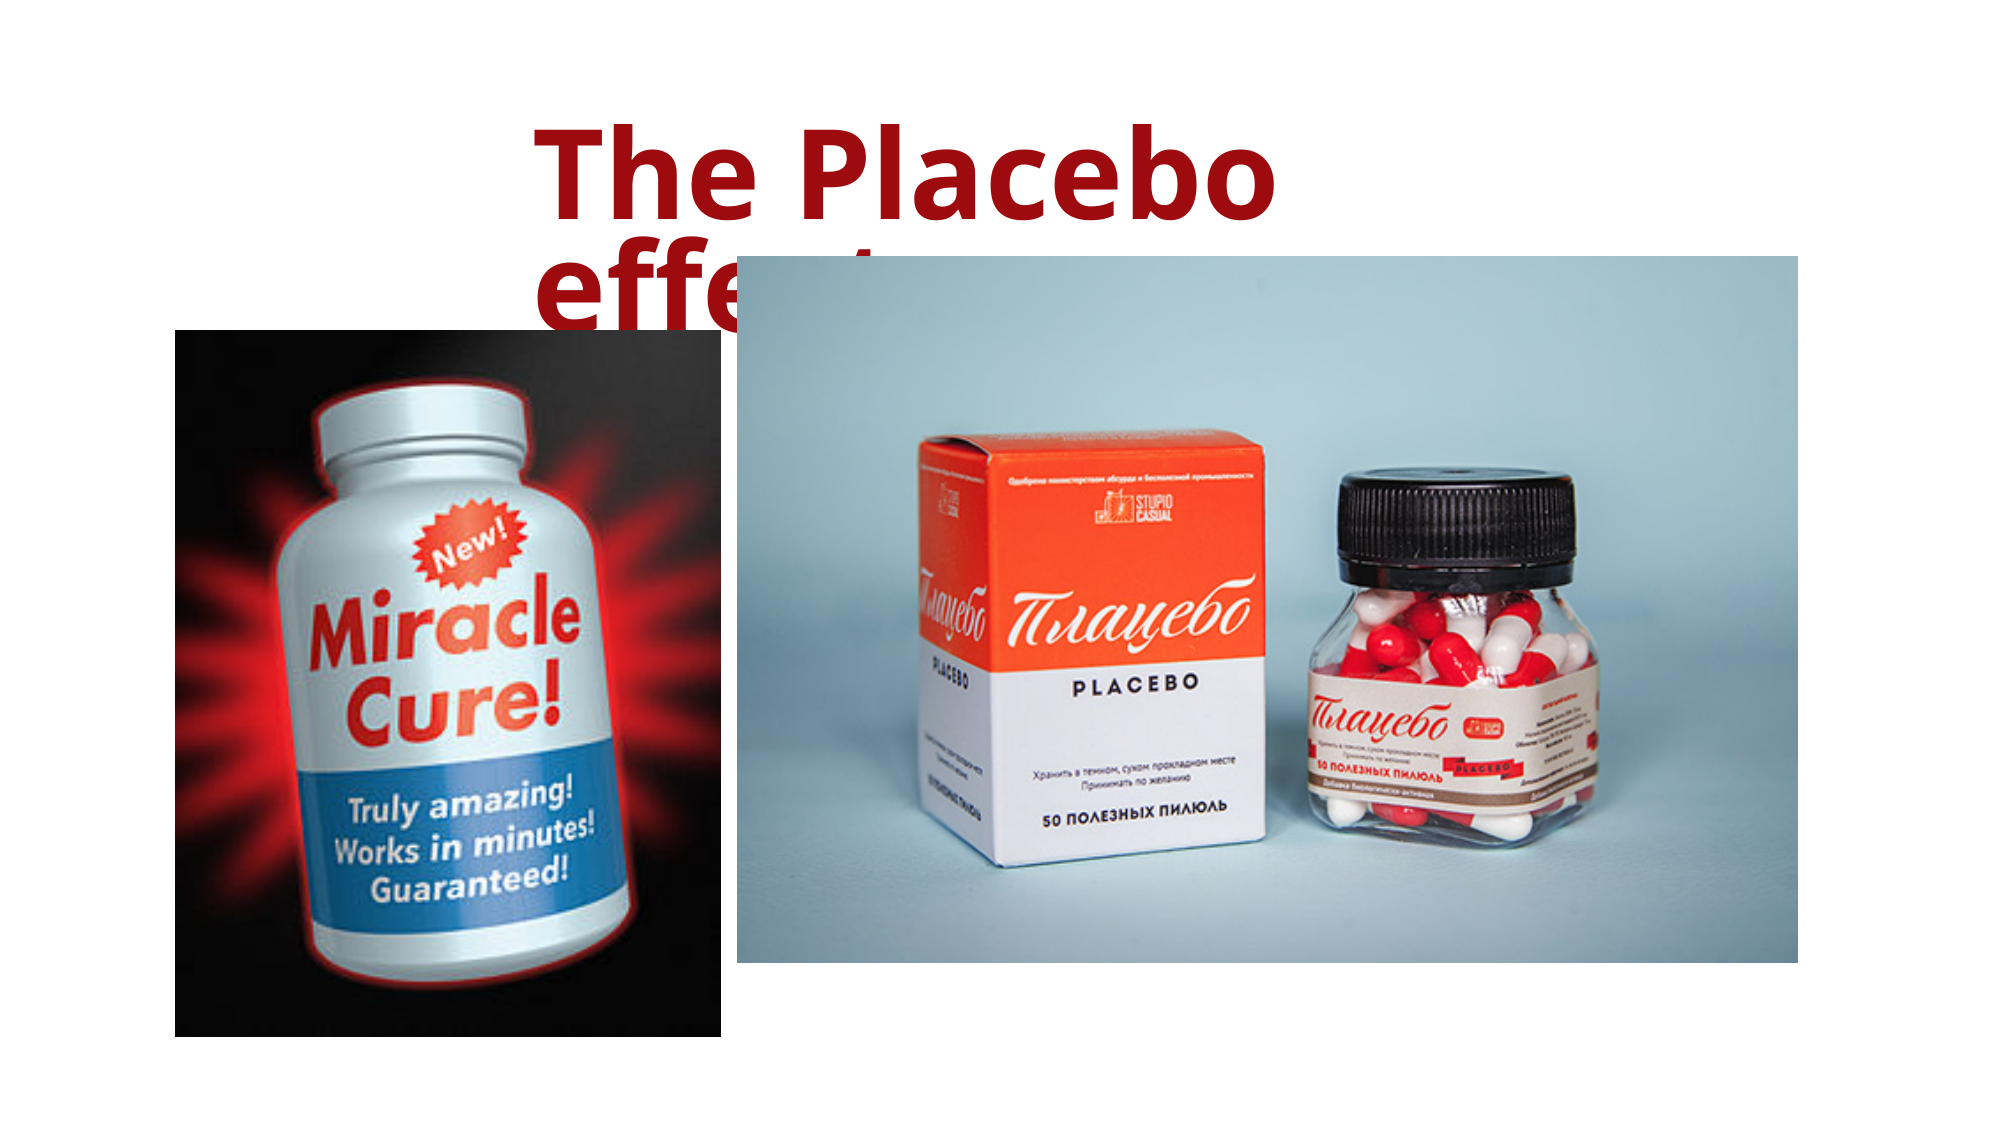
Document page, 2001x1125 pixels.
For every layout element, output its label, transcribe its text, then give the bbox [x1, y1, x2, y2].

text_box The Placebo effect [517, 123, 1637, 363]
picture [175, 330, 721, 1037]
picture [737, 256, 1798, 963]
text_box The Placebo effect [557, 276, 583, 290]
